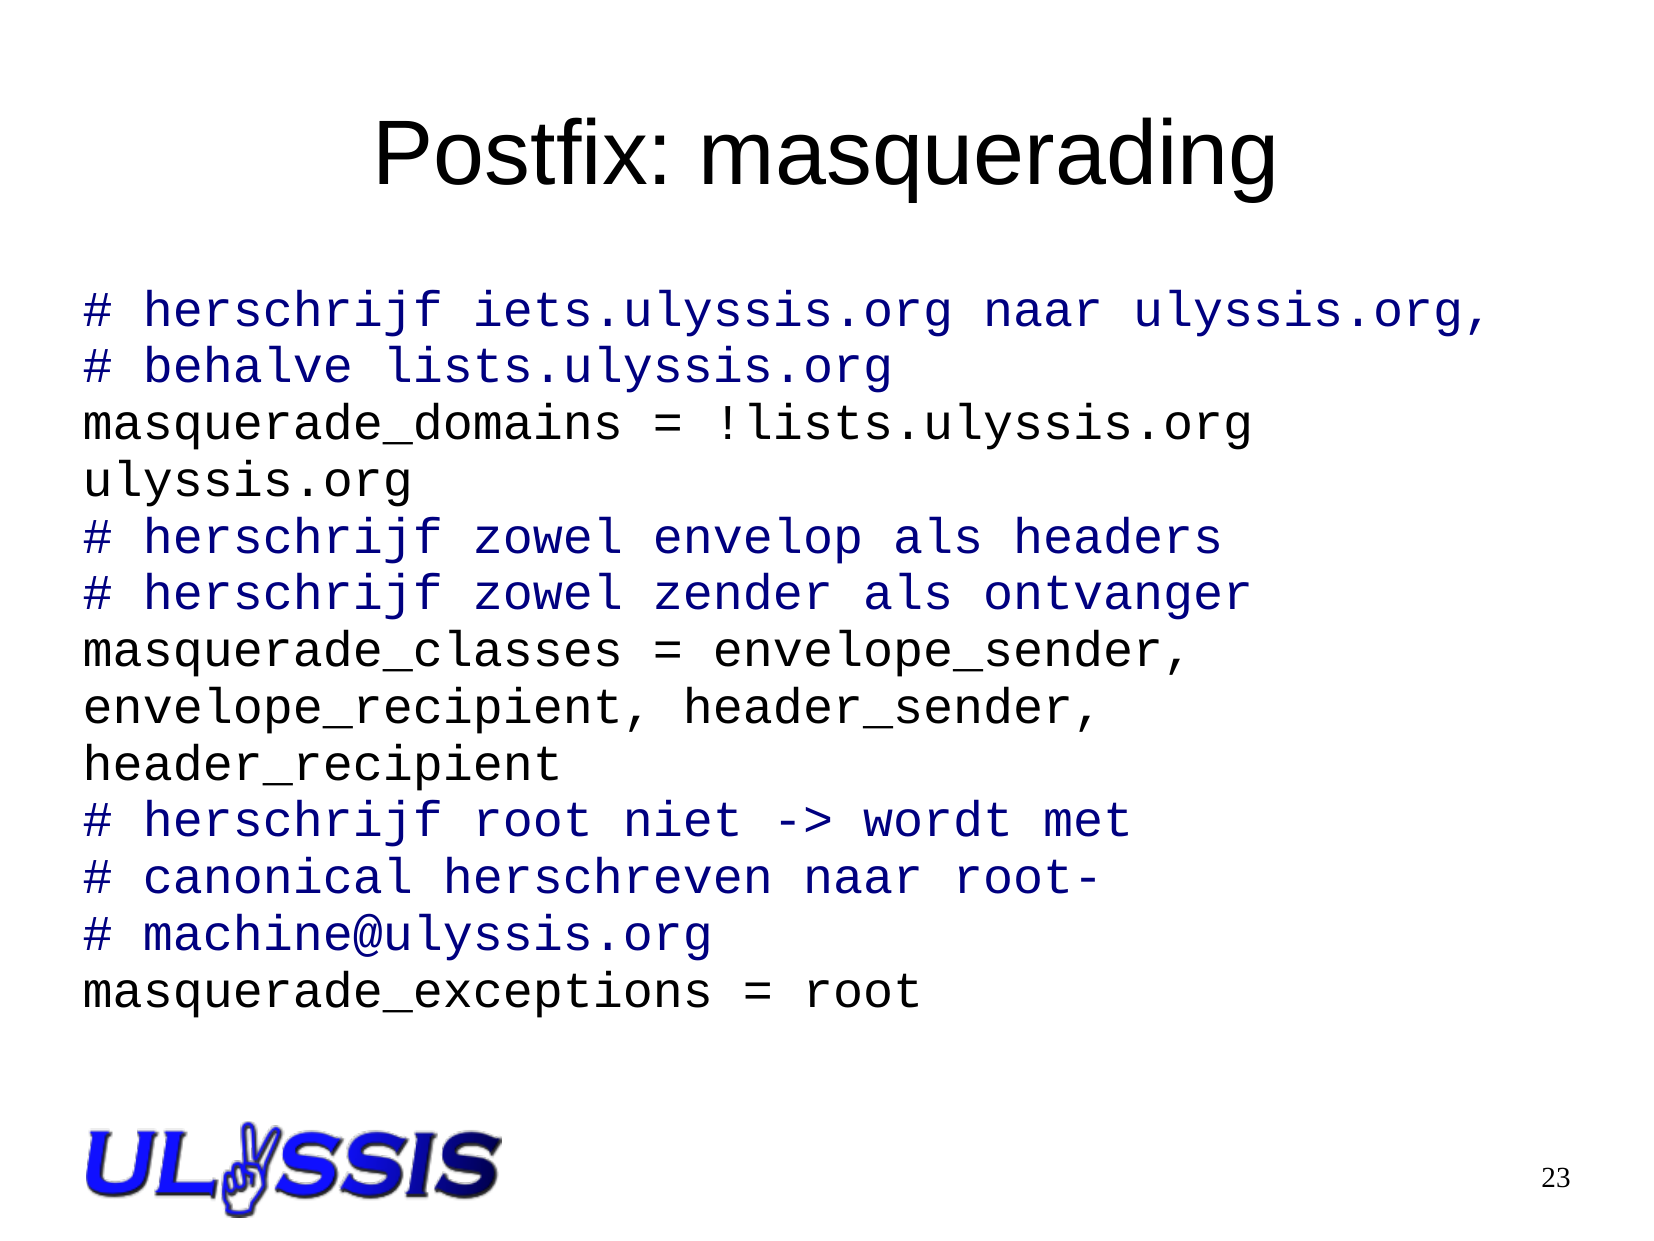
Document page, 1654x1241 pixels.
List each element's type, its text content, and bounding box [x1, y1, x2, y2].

title Postfix: masquerading [82, 56, 1571, 250]
list # herschrijf iets.ulyssis.org naar ulyssis.org, # behalve lists.ulyssis.org masquerade_domains = !lists.ulyssis.org ulyssis.org # herschrijf zowel envelop als headers # herschrijf zowel zender als ontvanger masquerade_classes = envelope_sender, envelope_recipient, header_sender, header_recipient # herschrijf root niet -> wordt met # canonical herschreven naar root- # machine@ulyssis.org masquerade_exceptions = root [82, 284, 1571, 1088]
picture [86, 1121, 502, 1218]
